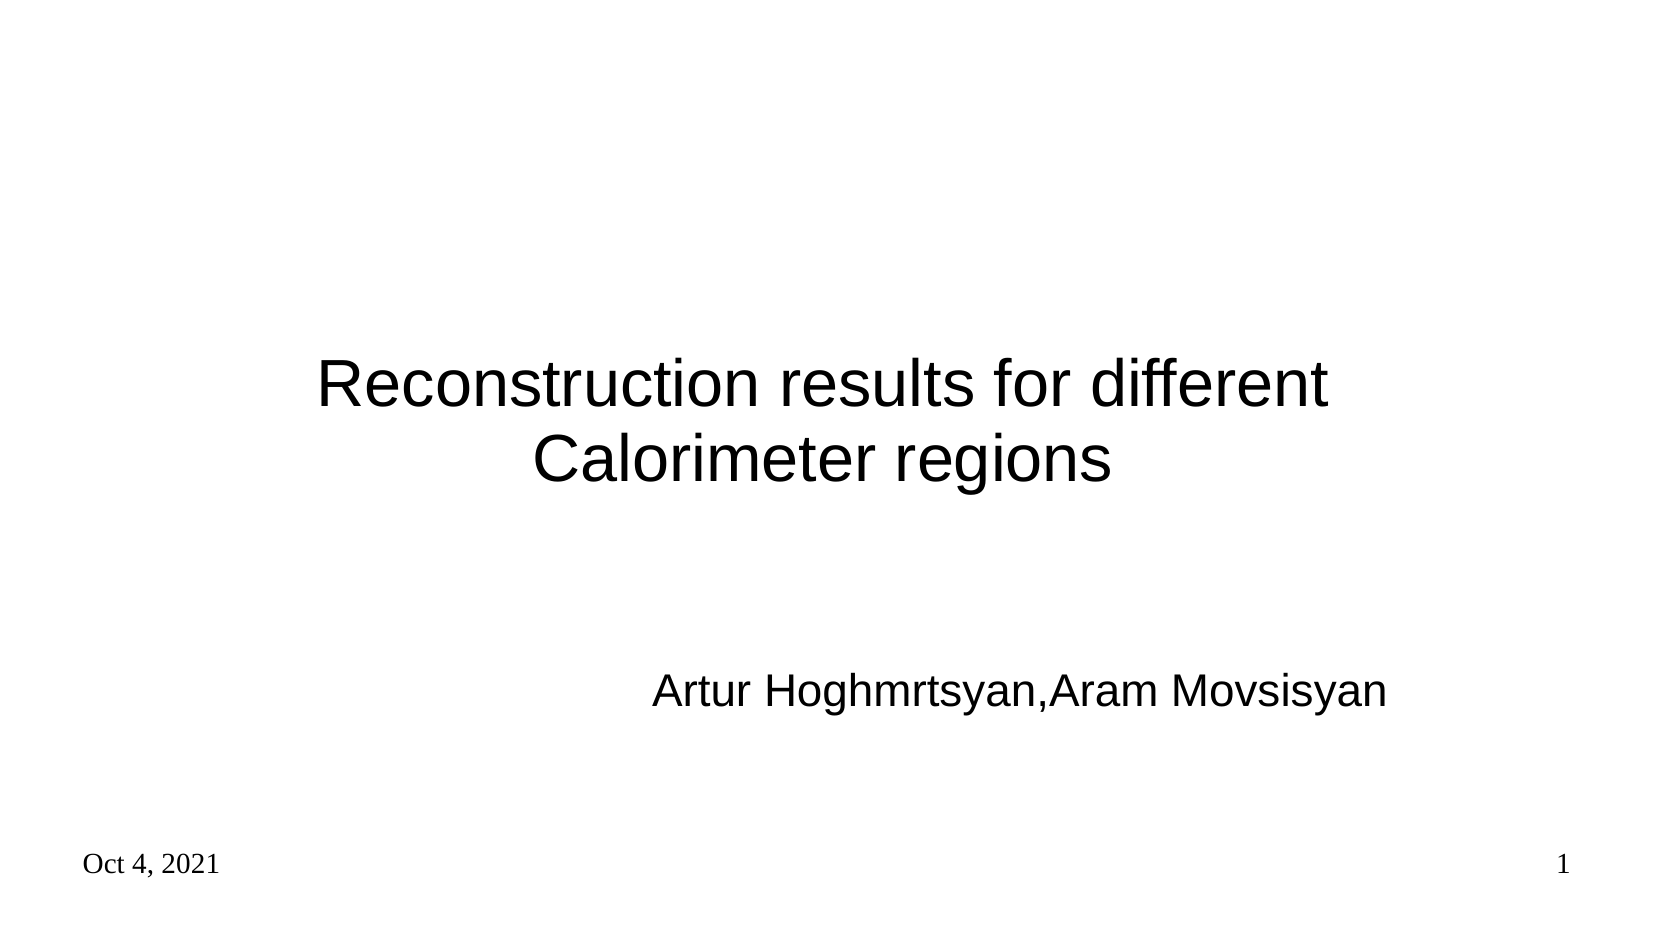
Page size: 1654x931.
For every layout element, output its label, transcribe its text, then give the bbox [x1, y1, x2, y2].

subtitle Reconstruction results for different Calorimeter regions Artur Hoghmrtsyan,Aram Movsisyan [90, 23, 1576, 894]
